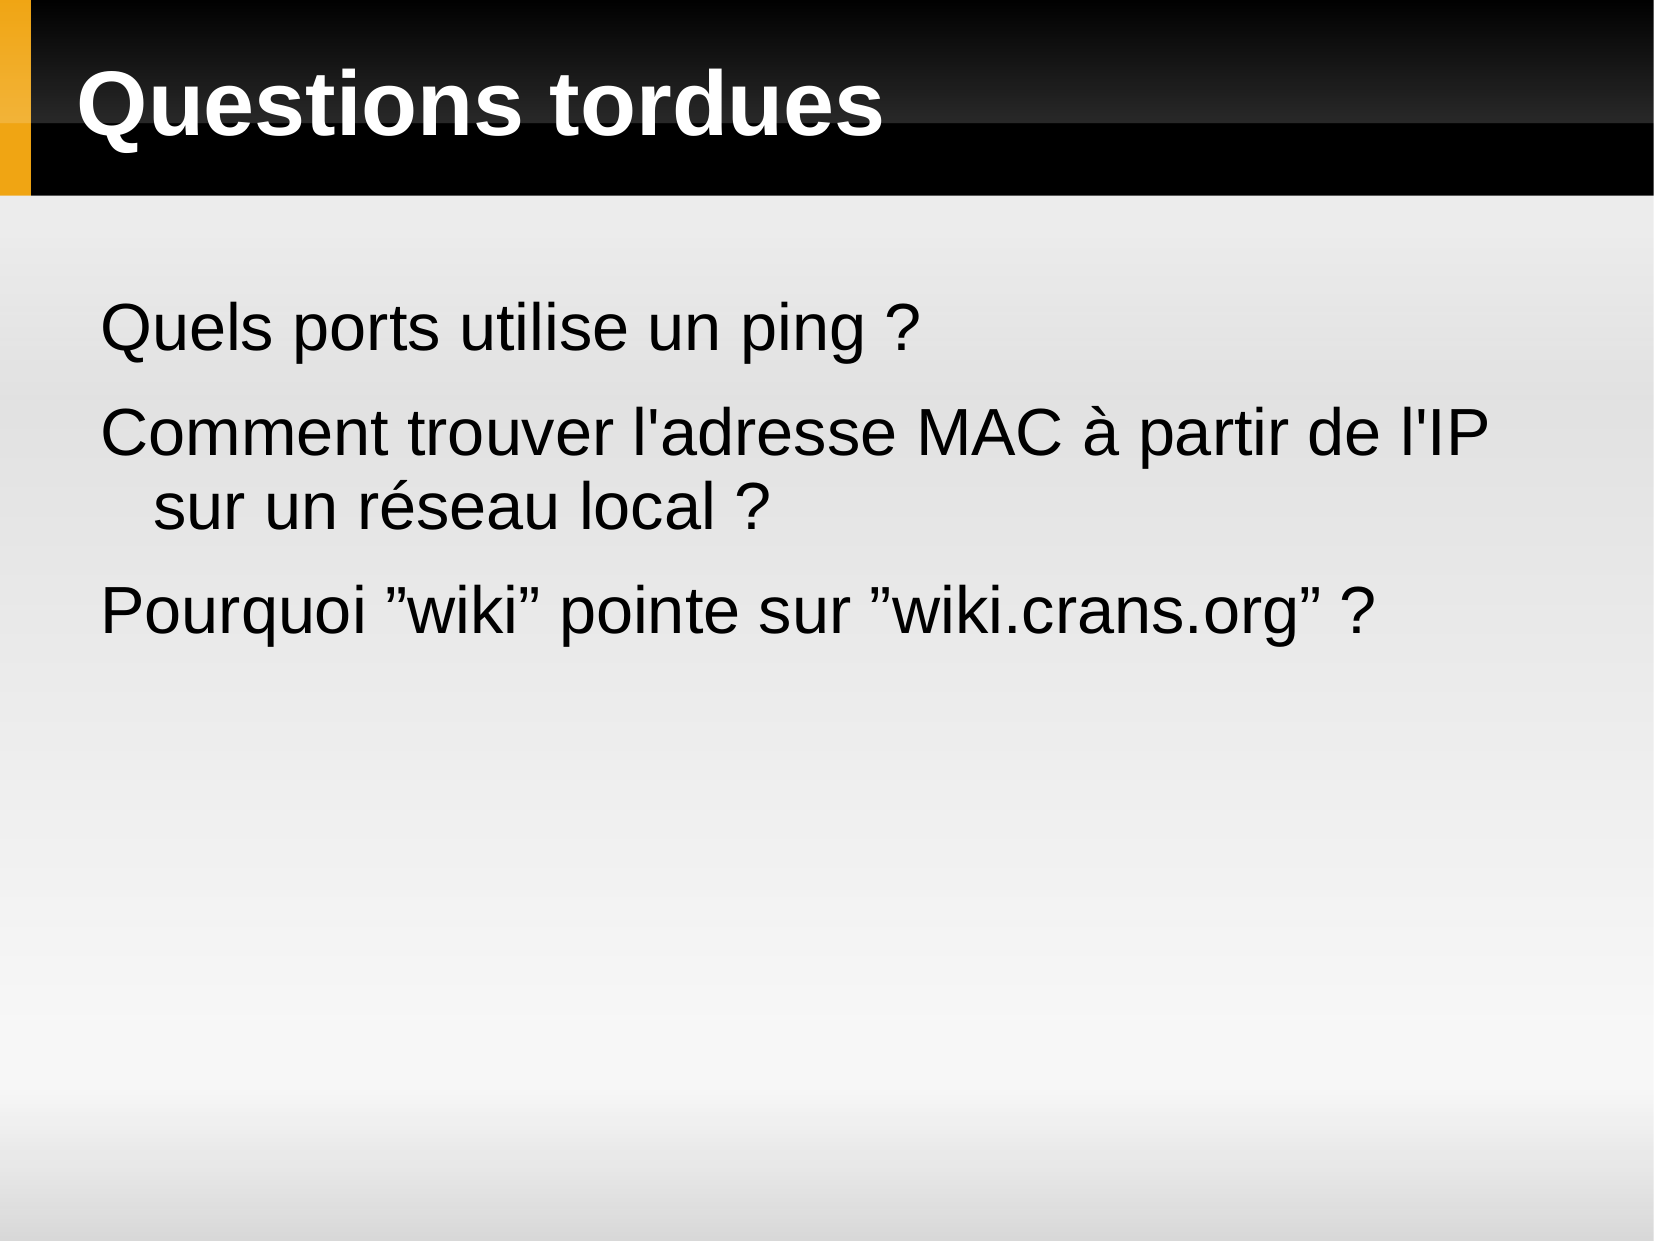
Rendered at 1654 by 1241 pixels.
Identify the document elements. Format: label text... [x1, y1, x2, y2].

list Quels ports utilise un ping ? Comment trouver l'adresse MAC à partir de l'IP sur un réseau local ? Pourquoi ”wiki” pointe sur ”wiki.crans.org” ? [82, 290, 1571, 1094]
picture [0, 0, 1654, 1241]
title Questions tordues [76, 7, 1565, 200]
